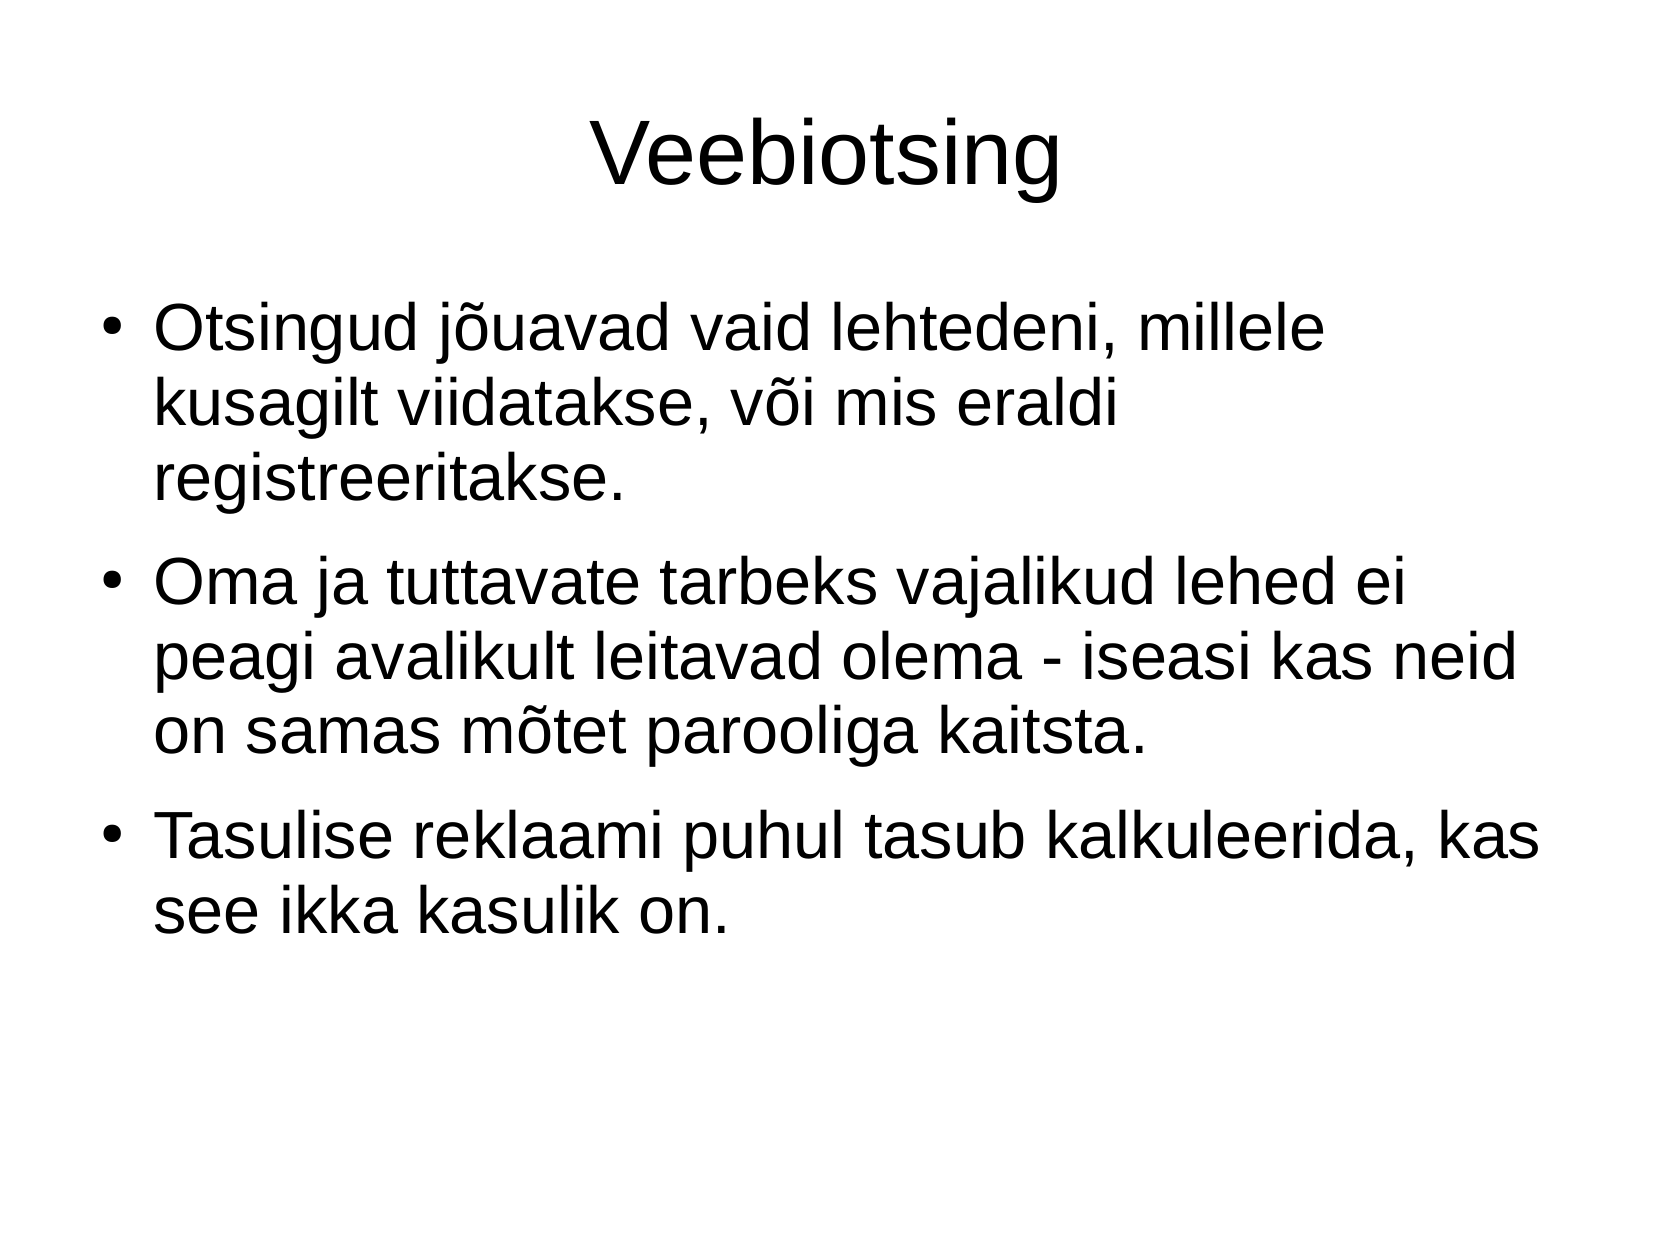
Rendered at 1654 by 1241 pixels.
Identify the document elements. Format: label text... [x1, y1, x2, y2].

list Otsingud jõuavad vaid lehtedeni, millele kusagilt viidatakse, või mis eraldi registreeritakse. Oma ja tuttavate tarbeks vajalikud lehed ei peagi avalikult leitavad olema - iseasi kas neid on samas mõtet parooliga kaitsta. Tasulise reklaami puhul tasub kalkuleerida, kas see ikka kasulik on. [82, 290, 1571, 1094]
title Veebiotsing [82, 56, 1571, 250]
